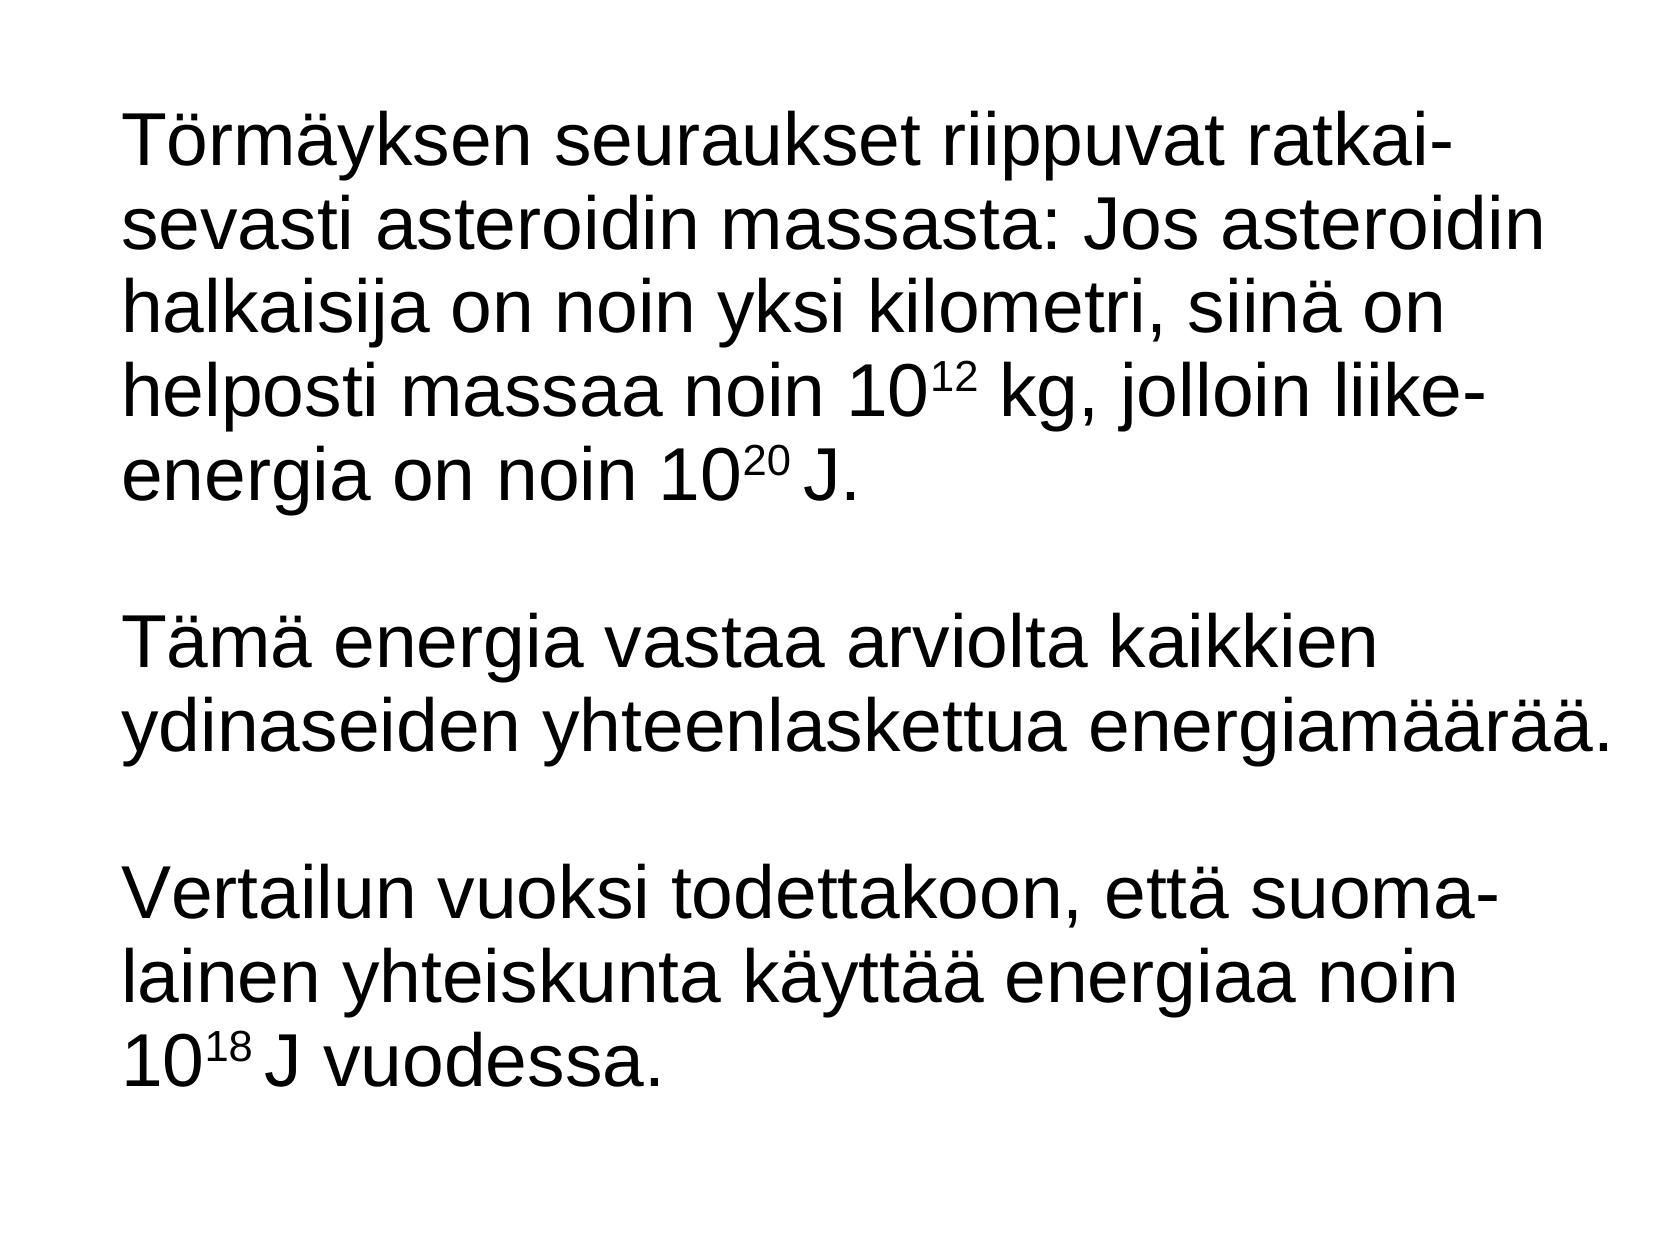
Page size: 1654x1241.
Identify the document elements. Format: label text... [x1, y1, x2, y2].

text_box Törmäyksen seuraukset riippuvat ratkai-sevasti asteroidin massasta: Jos asteroidin halkaisija on noin yksi kilometri, siinä on helposti massaa noin 1012 kg, jolloin liike-energia on noin 1020 J. Tämä energia vastaa arviolta kaikkien ydinaseiden yhteenlaskettua energiamäärää. Vertailun vuoksi todettakoon, että suoma-lainen yhteiskunta käyttää energiaa noin 1018 J vuodessa. [106, 91, 1654, 1134]
